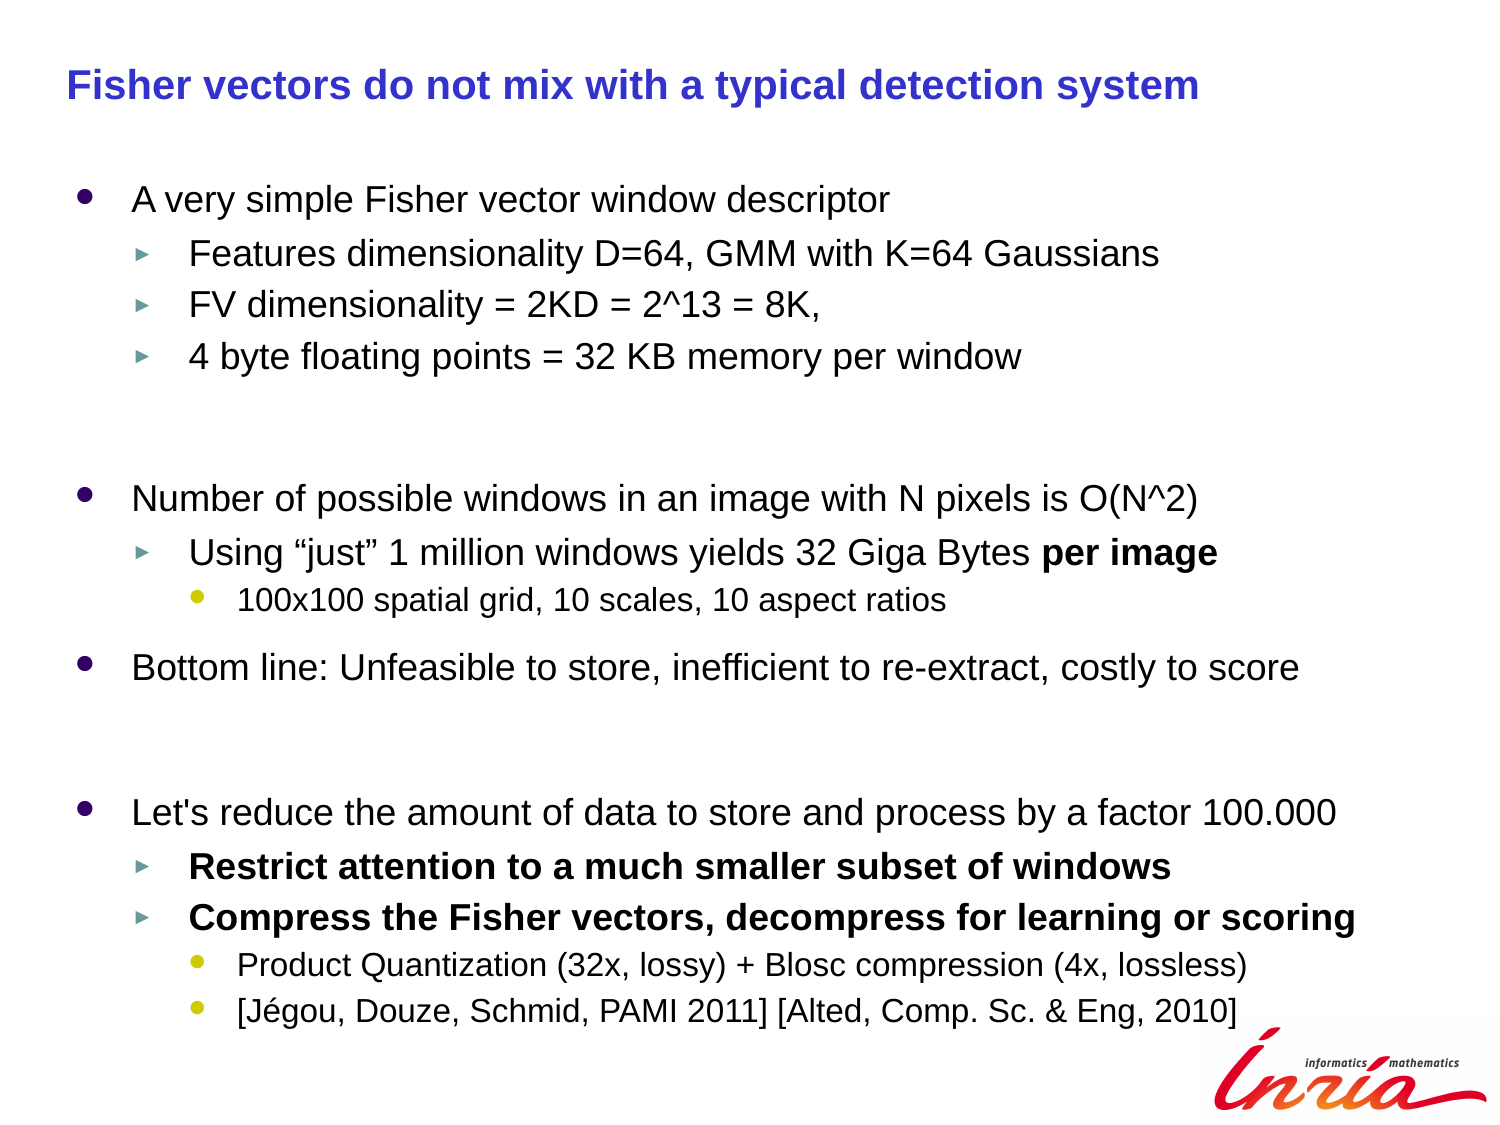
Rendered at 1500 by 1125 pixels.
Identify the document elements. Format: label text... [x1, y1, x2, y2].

picture [1425, 1012, 1500, 1125]
title Fisher vectors do not mix with a typical detection system [51, 46, 1459, 123]
list A very simple Fisher vector window descriptor Features dimensionality D=64, GMM with K=64 Gaussians FV dimensionality = 2KD = 2^13 = 8K, 4 byte floating points = 32 KB memory per window Number of possible windows in an image with N pixels is O(N^2) Using “just” 1 million windows yields 32 Giga Bytes per image 100x100 spatial grid, 10 scales, 10 aspect ratios Bottom line: Unfeasible to store, inefficient to re-extract, costly to score Let's reduce the amount of data to store and process by a factor 100.000 Restrict attention to a much smaller subset of windows Compress the Fisher vectors, decompress for learning or scoring Product Quantization (32x, lossy) + Blosc compression (4x, lossless) [Jégou, Douze, Schmid, PAMI 2011] [Alted, Comp. Sc. & Eng, 2010] [75, 178, 1425, 1125]
